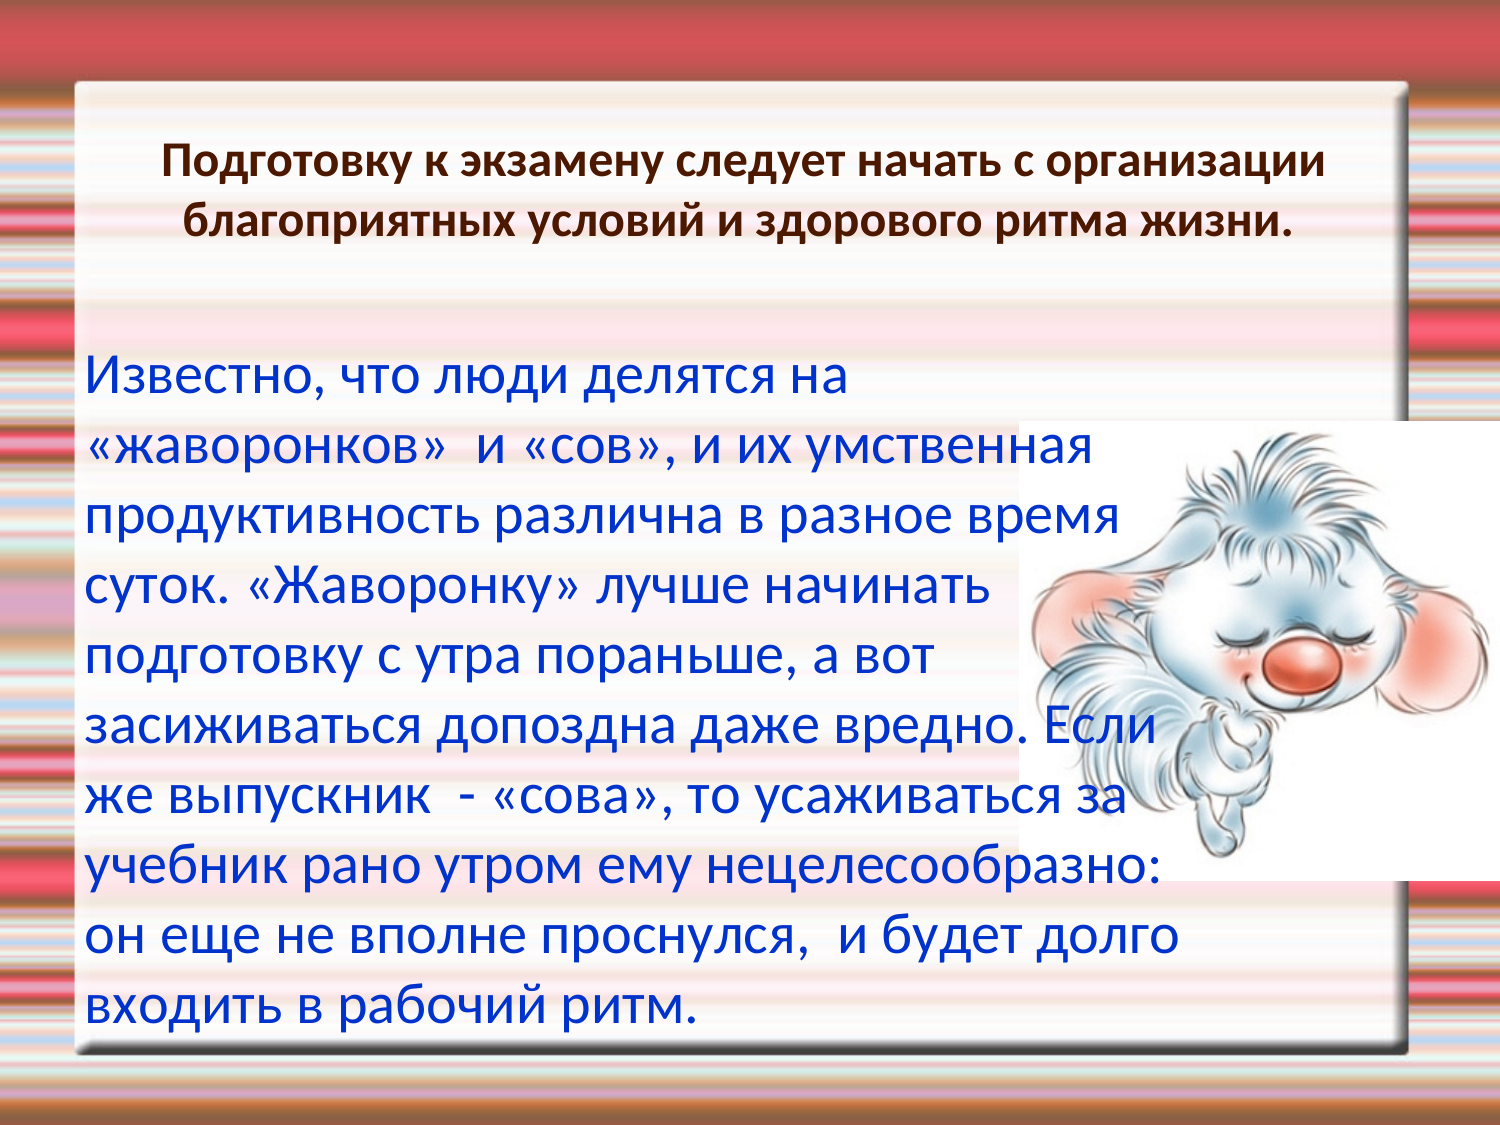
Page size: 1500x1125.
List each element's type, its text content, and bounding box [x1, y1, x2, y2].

title Подготовку к экзамену следует начать с организации благоприятных условий и здорового ритма жизни. [35, 58, 1454, 329]
picture [0, 0, 1500, 1125]
list Известно, что люди делятся на «жаворонков» и «сов», и их умственная продуктивность различна в разное время суток. «Жаворонку» лучше начинать подготовку с утра пораньше, а вот засиживаться допоздна даже вредно. Если же выпускник - «сова», то усаживаться за учебник рано утром ему нецелесообразно: он еще не вполне проснулся, и будет долго входить в рабочий ритм. [70, 328, 1208, 1079]
